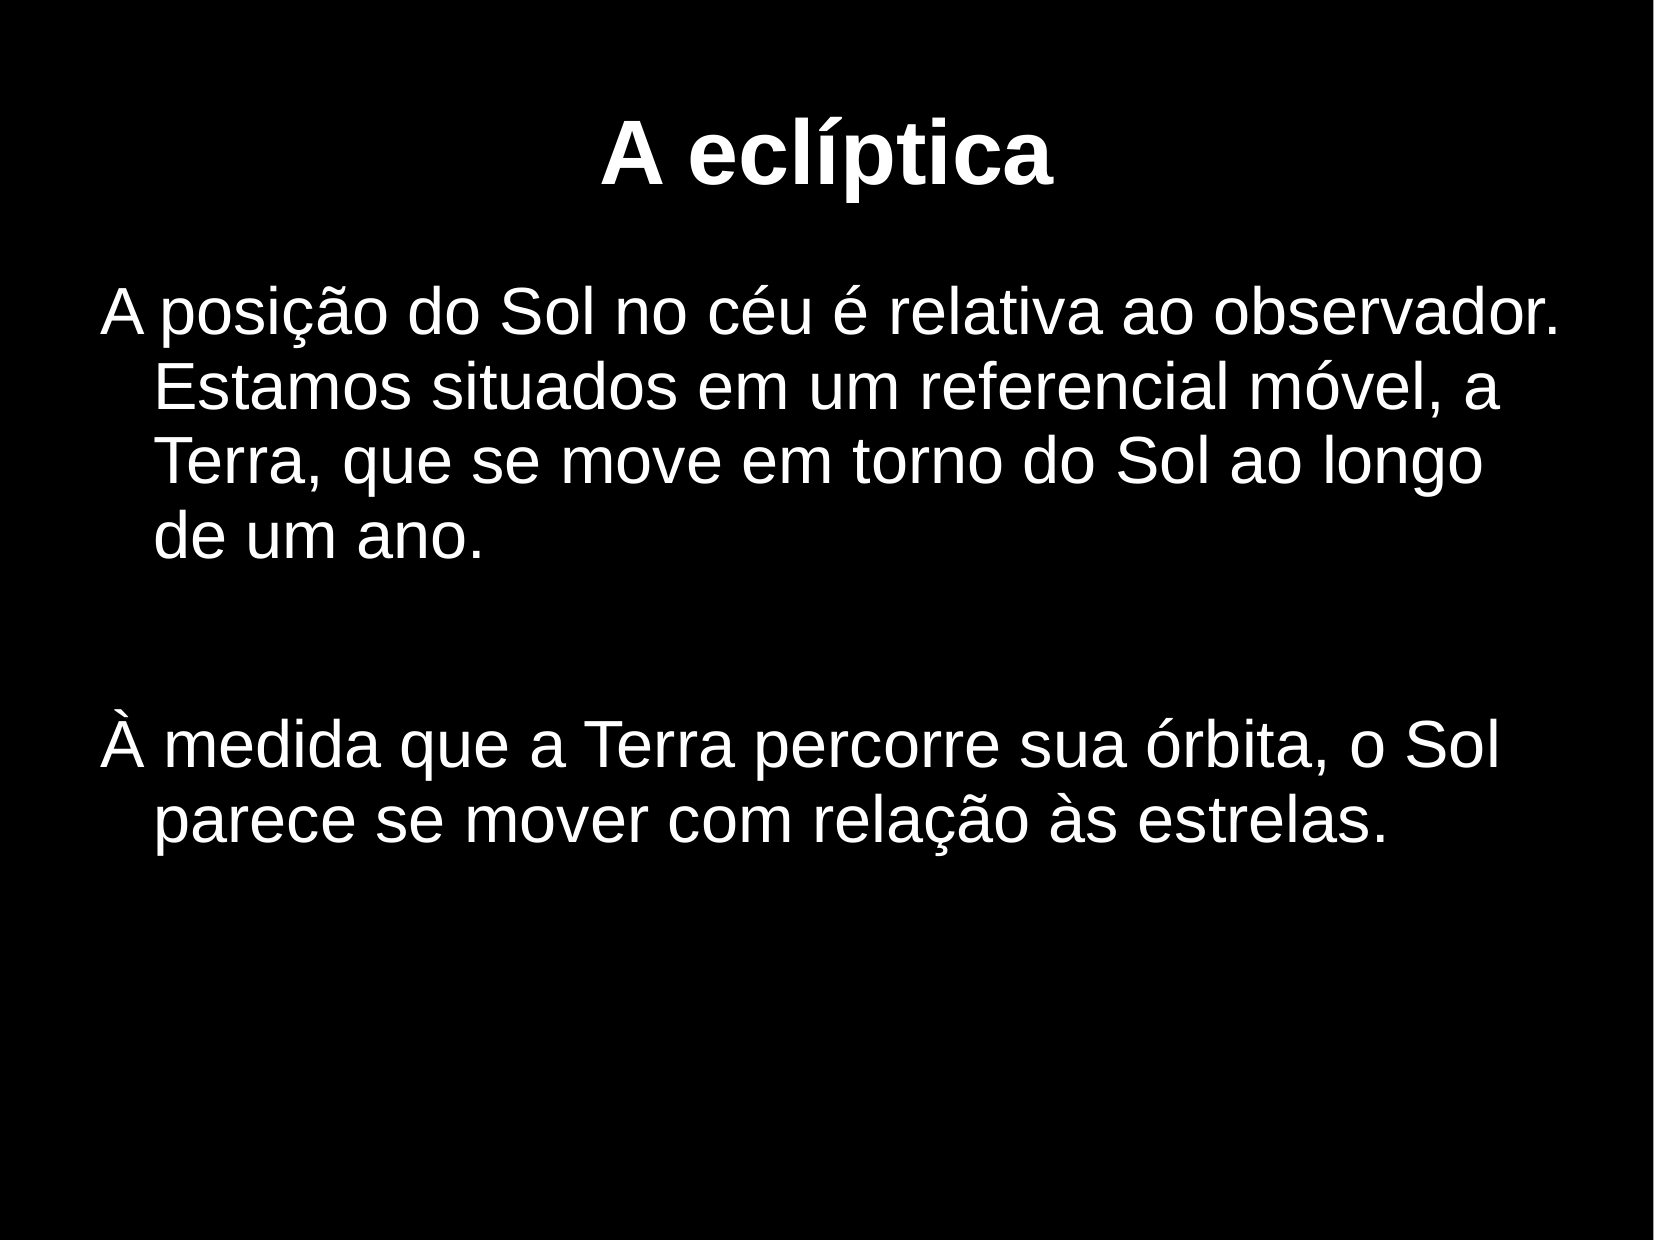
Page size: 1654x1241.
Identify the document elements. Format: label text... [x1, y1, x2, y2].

title A eclíptica [82, 49, 1571, 257]
list A posição do Sol no céu é relativa ao observador. Estamos situados em um referencial móvel, a Terra, que se move em torno do Sol ao longo de um ano. À medida que a Terra percorre sua órbita, o Sol parece se mover com relação às estrelas. [82, 274, 1571, 1074]
